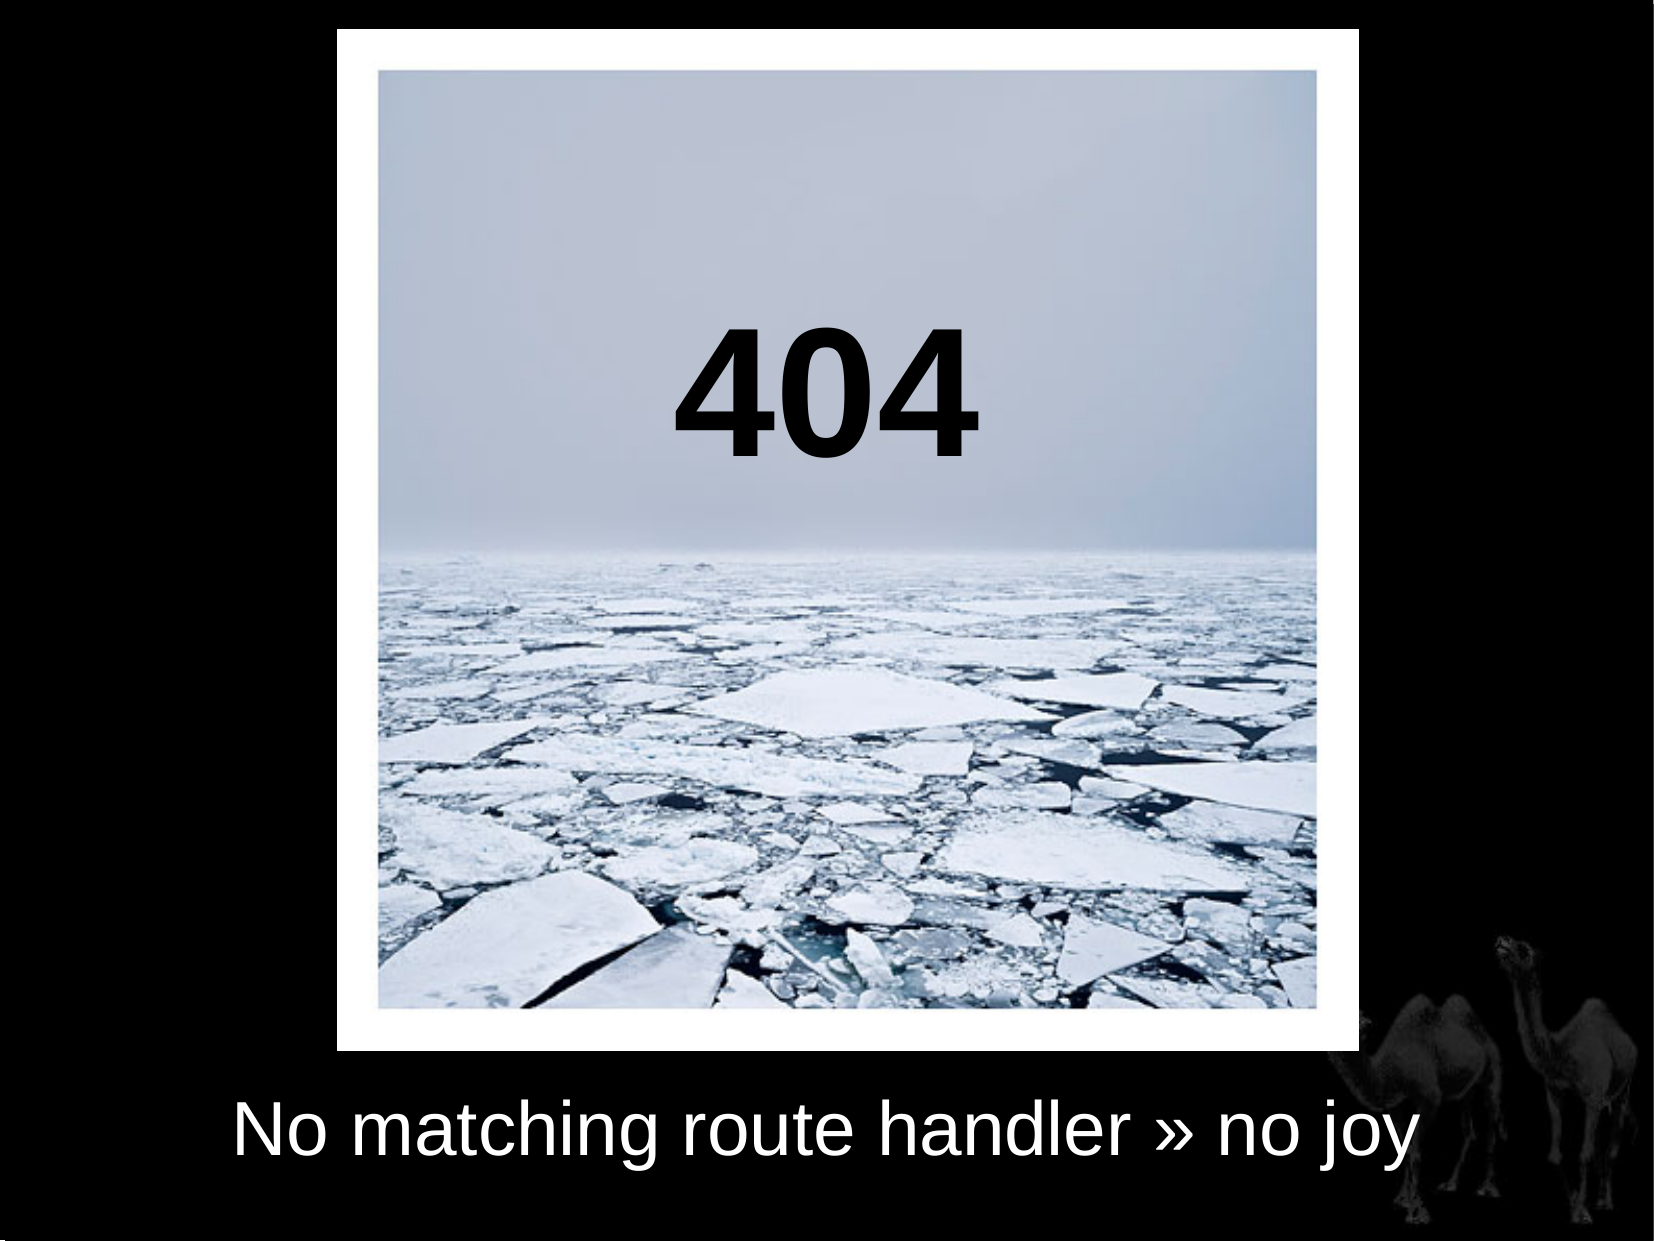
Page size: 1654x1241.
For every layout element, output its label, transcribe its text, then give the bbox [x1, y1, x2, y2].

list 404 No matching route handler » no joy [82, 290, 1571, 1182]
picture [5, 4, 1654, 1241]
